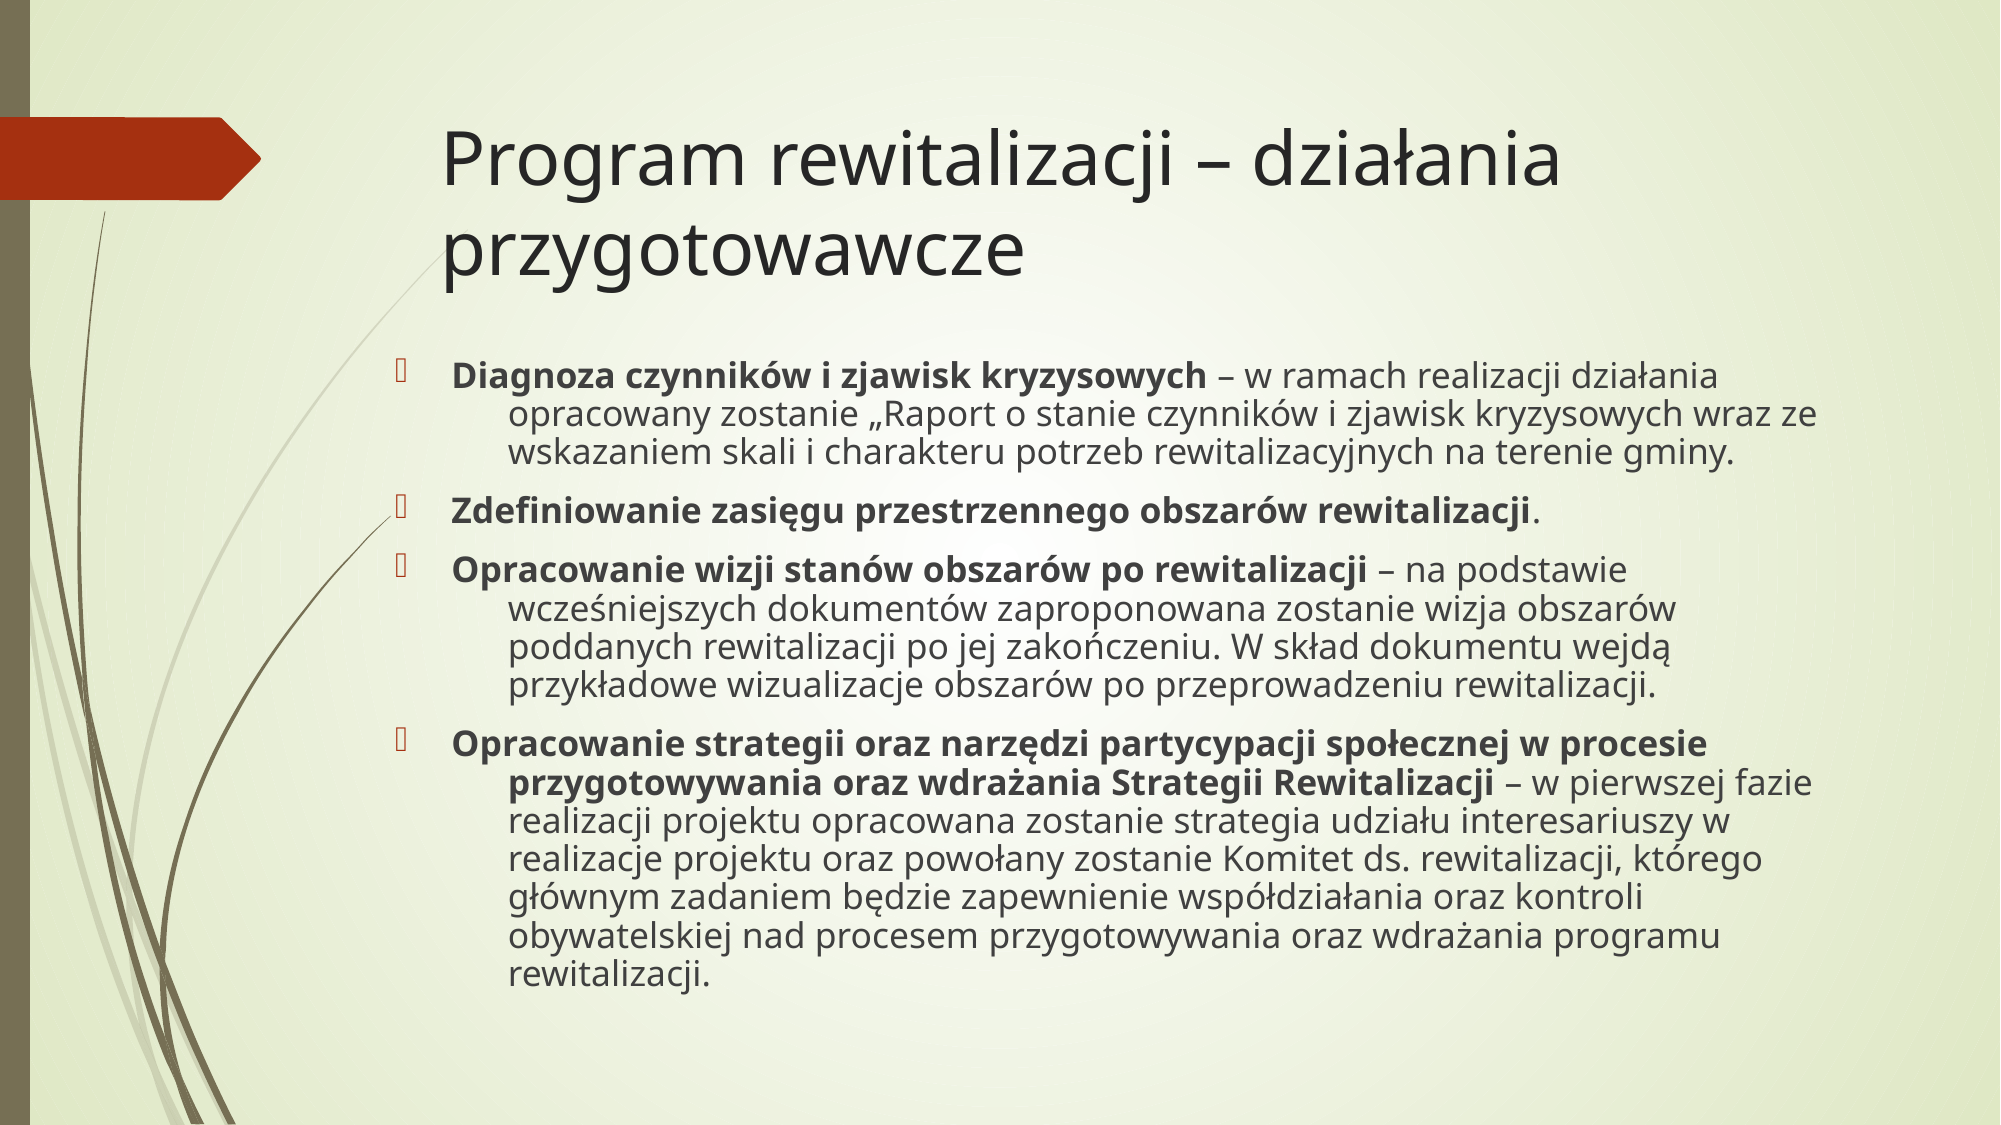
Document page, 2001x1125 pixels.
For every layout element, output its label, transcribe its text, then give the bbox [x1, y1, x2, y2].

list Diagnoza czynników i zjawisk kryzysowych – w ramach realizacji działania opracowany zostanie „Raport o stanie czynników i zjawisk kryzysowych wraz ze wskazaniem skali i charakteru potrzeb rewitalizacyjnych na terenie gminy. Zdefiniowanie zasięgu przestrzennego obszarów rewitalizacji. Opracowanie wizji stanów obszarów po rewitalizacji – na podstawie wcześniejszych dokumentów zaproponowana zostanie wizja obszarów poddanych rewitalizacji po jej zakończeniu. W skład dokumentu wejdą przykładowe wizualizacje obszarów po przeprowadzeniu rewitalizacji. Opracowanie strategii oraz narzędzi partycypacji społecznej w procesie przygotowywania oraz wdrażania Strategii Rewitalizacji – w pierwszej fazie realizacji projektu opracowana zostanie strategia udziału interesariuszy w realizacje projektu oraz powołany zostanie Komitet ds. rewitalizacji, którego głównym zadaniem będzie zapewnienie współdziałania oraz kontroli obywatelskiej nad procesem przygotowywania oraz wdrażania programu rewitalizacji. [380, 350, 1888, 1027]
title Program rewitalizacji – działania przygotowawcze [425, 102, 1888, 313]
